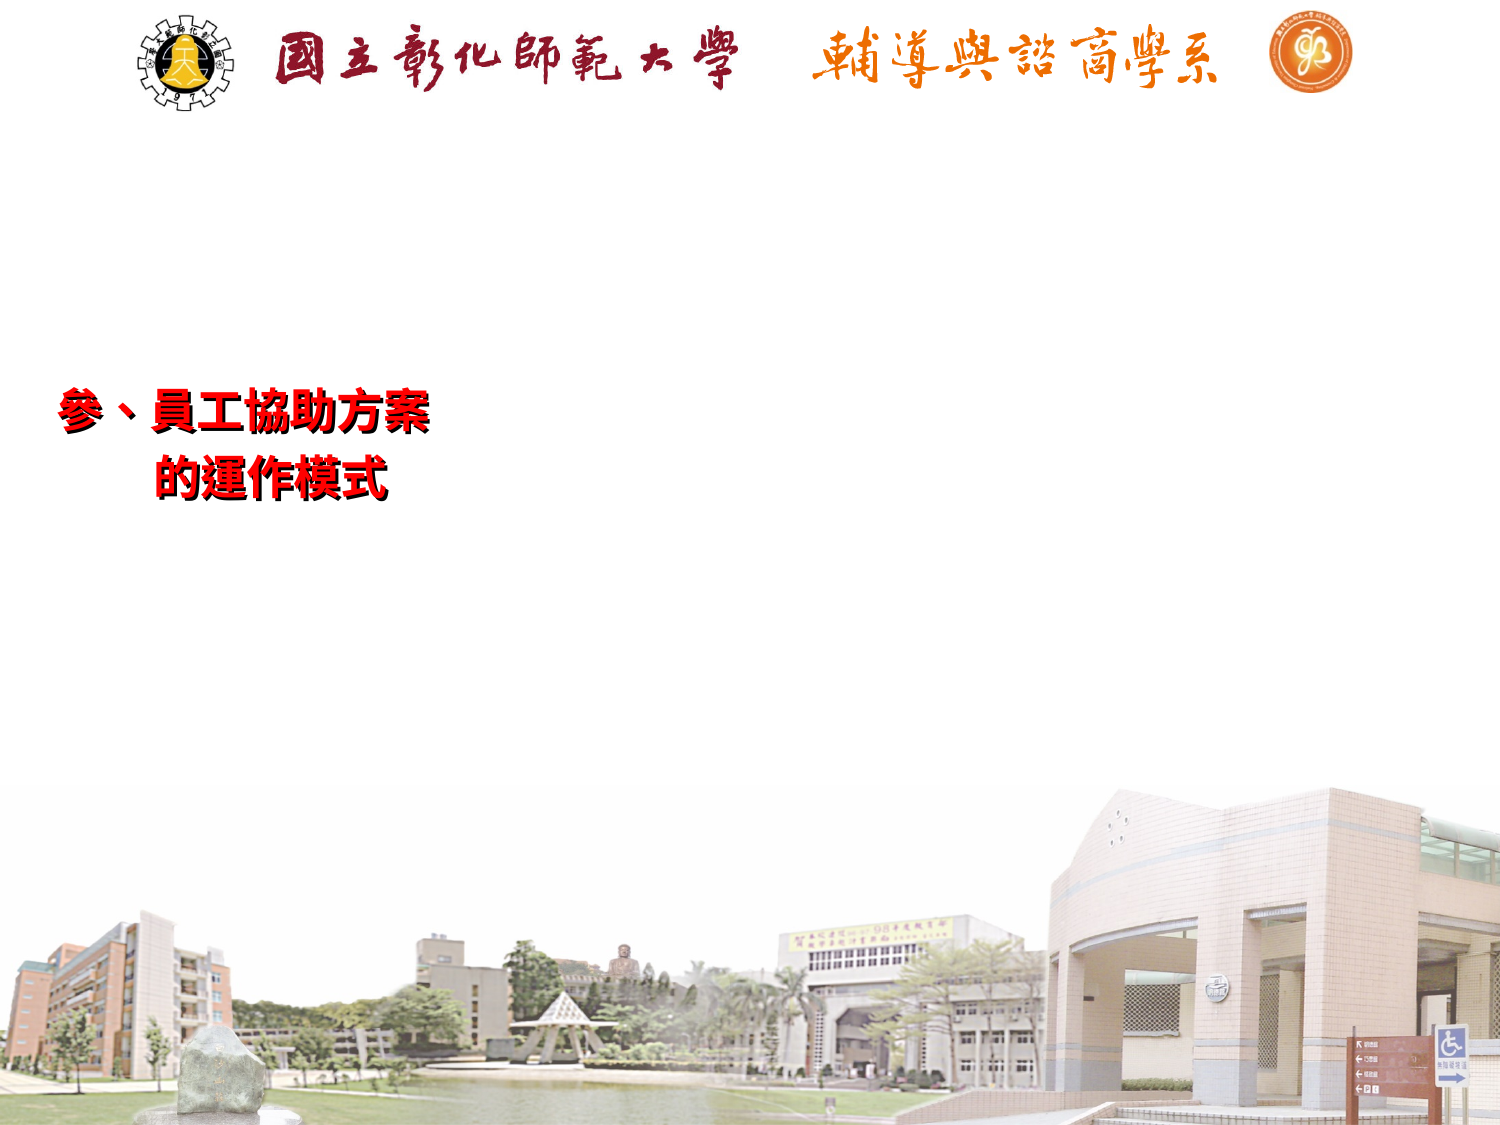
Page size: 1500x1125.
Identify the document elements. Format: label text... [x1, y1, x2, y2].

list 參、員工協助方案 的運作模式 [41, 373, 1459, 516]
